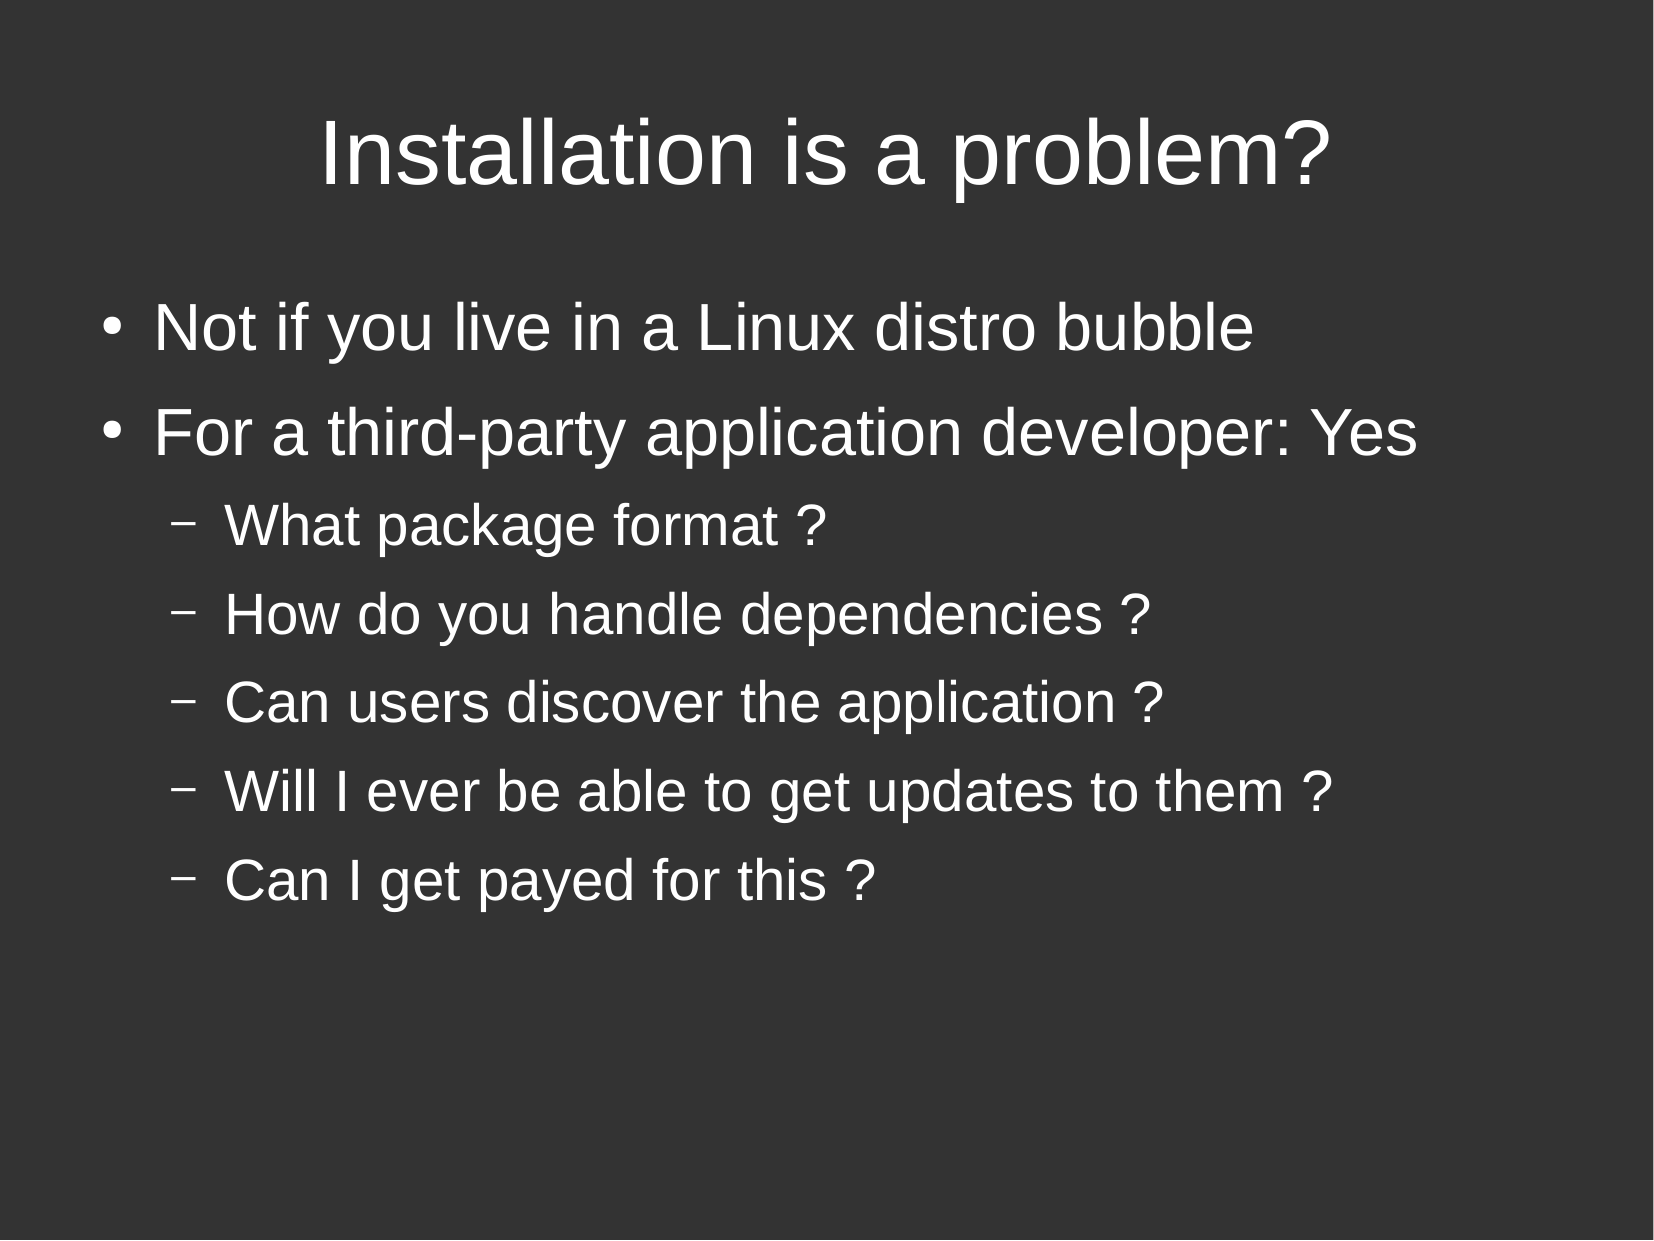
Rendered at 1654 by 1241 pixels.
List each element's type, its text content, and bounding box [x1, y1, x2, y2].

list Not if you live in a Linux distro bubble For a third-party application developer: Yes What package format ? How do you handle dependencies ? Can users discover the application ? Will I ever be able to get updates to them ? Can I get payed for this ? [82, 290, 1571, 1010]
title Installation is a problem? [82, 49, 1571, 257]
